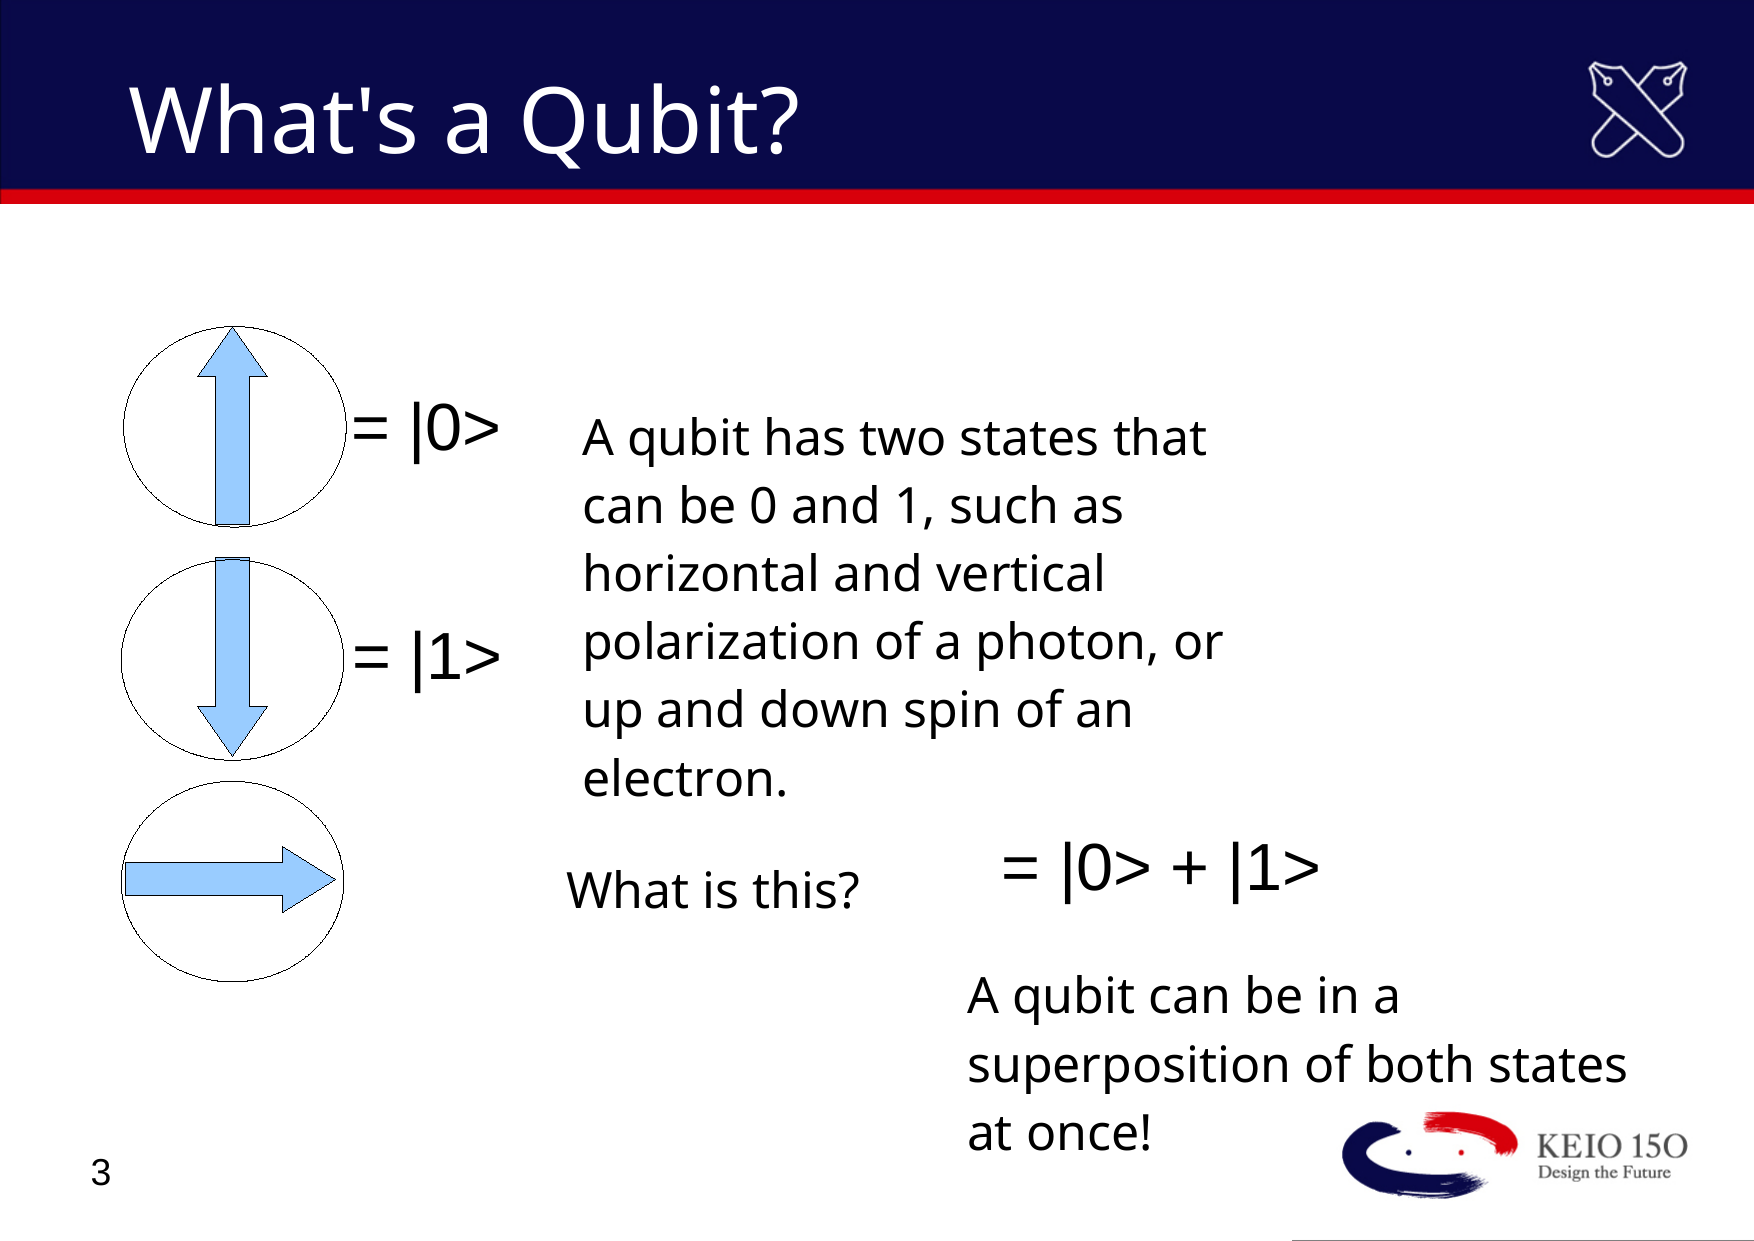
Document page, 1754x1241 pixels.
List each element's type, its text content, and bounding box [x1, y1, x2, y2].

picture [0, 0, 1754, 204]
text_box = |0> [336, 382, 529, 473]
text_box [125, 846, 336, 913]
text_box [197, 557, 268, 757]
picture [1292, 1064, 1754, 1241]
text_box [197, 327, 268, 525]
text_box = |1> [337, 611, 530, 701]
text_box What is this? [551, 847, 980, 942]
title What's a Qubit? [128, 14, 1627, 222]
text_box A qubit can be in a superposition of both states at once! [952, 952, 1691, 1171]
text_box A qubit has two states that can be 0 and 1, such as horizontal and vertical polarization of a photon, or up and down spin of an electron. [567, 394, 1280, 698]
text_box = |0> + |1> [986, 822, 1359, 912]
